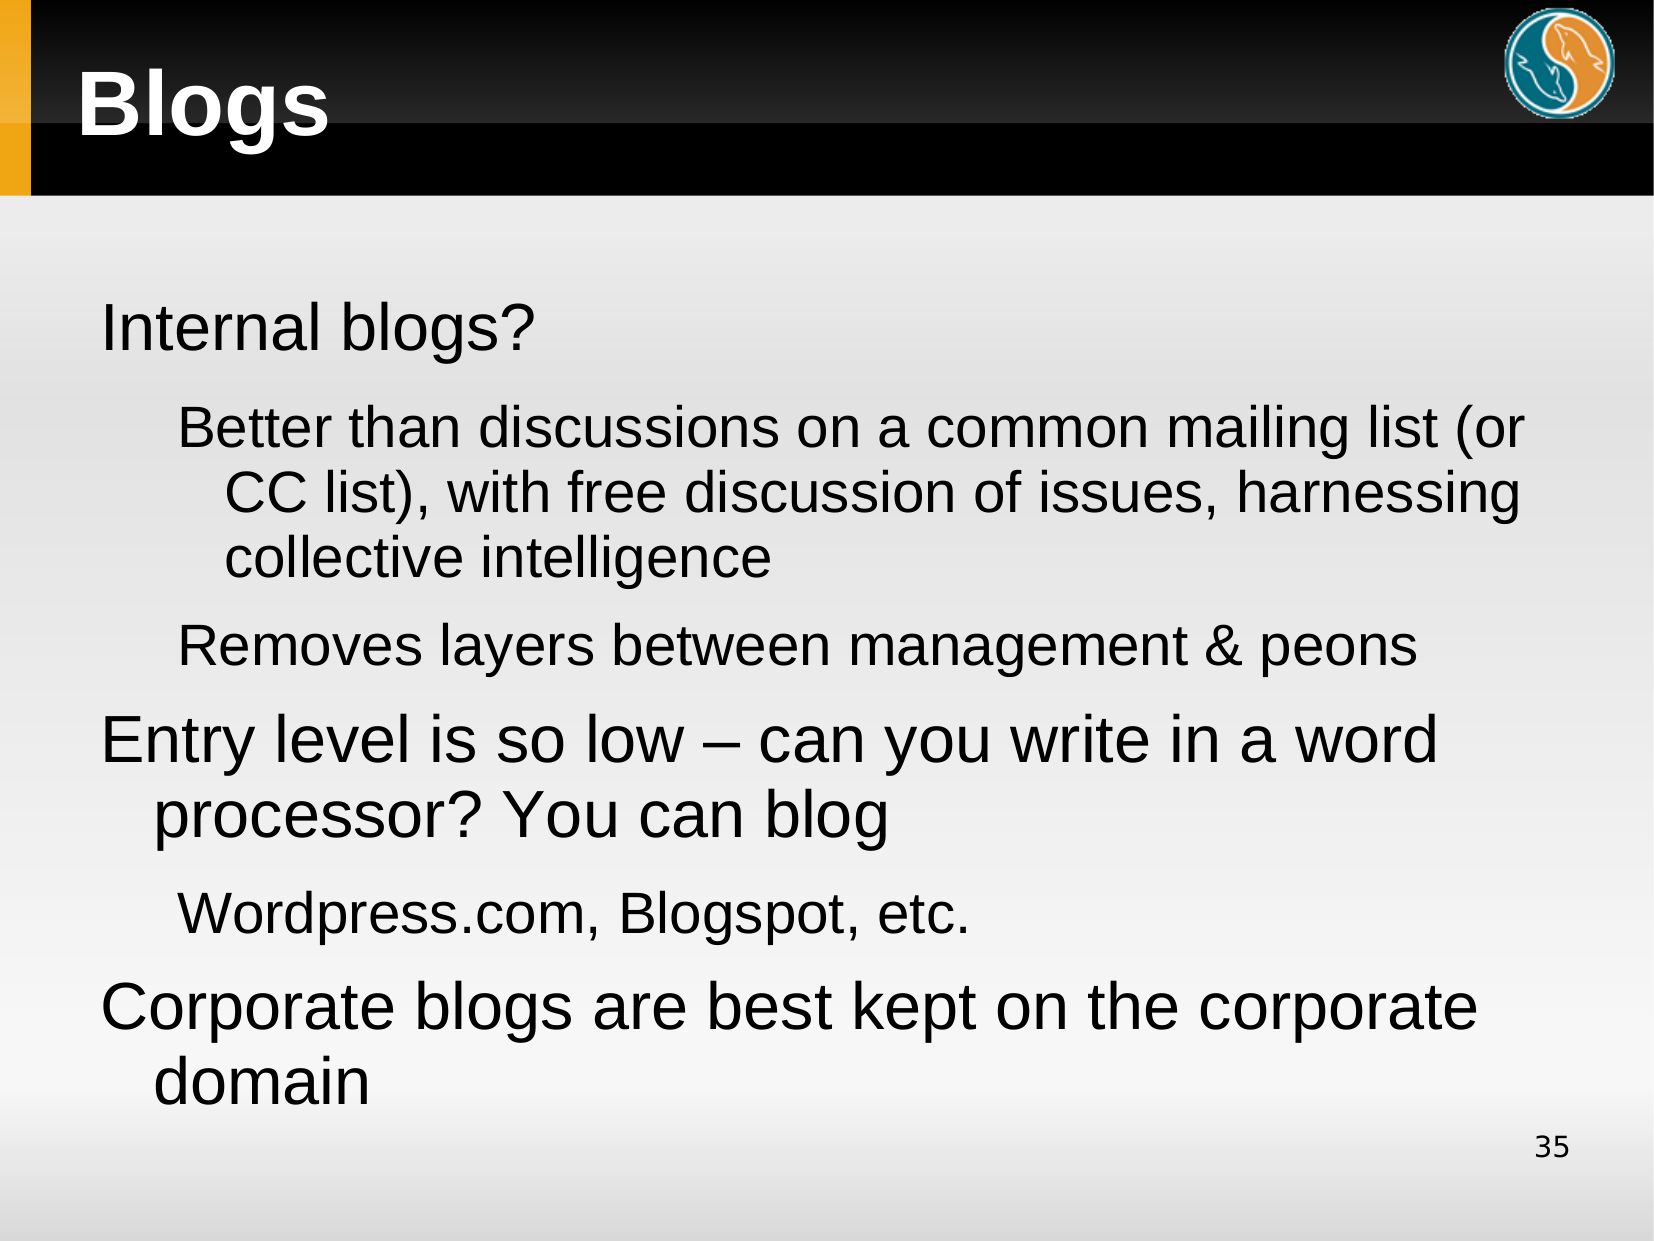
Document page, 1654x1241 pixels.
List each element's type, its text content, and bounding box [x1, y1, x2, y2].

picture [0, 0, 1654, 1241]
list Internal blogs? Better than discussions on a common mailing list (or CC list), with free discussion of issues, harnessing collective intelligence Removes layers between management & peons Entry level is so low – can you write in a word processor? You can blog Wordpress.com, Blogspot, etc. Corporate blogs are best kept on the corporate domain [82, 290, 1571, 1119]
title Blogs [76, 7, 1565, 200]
